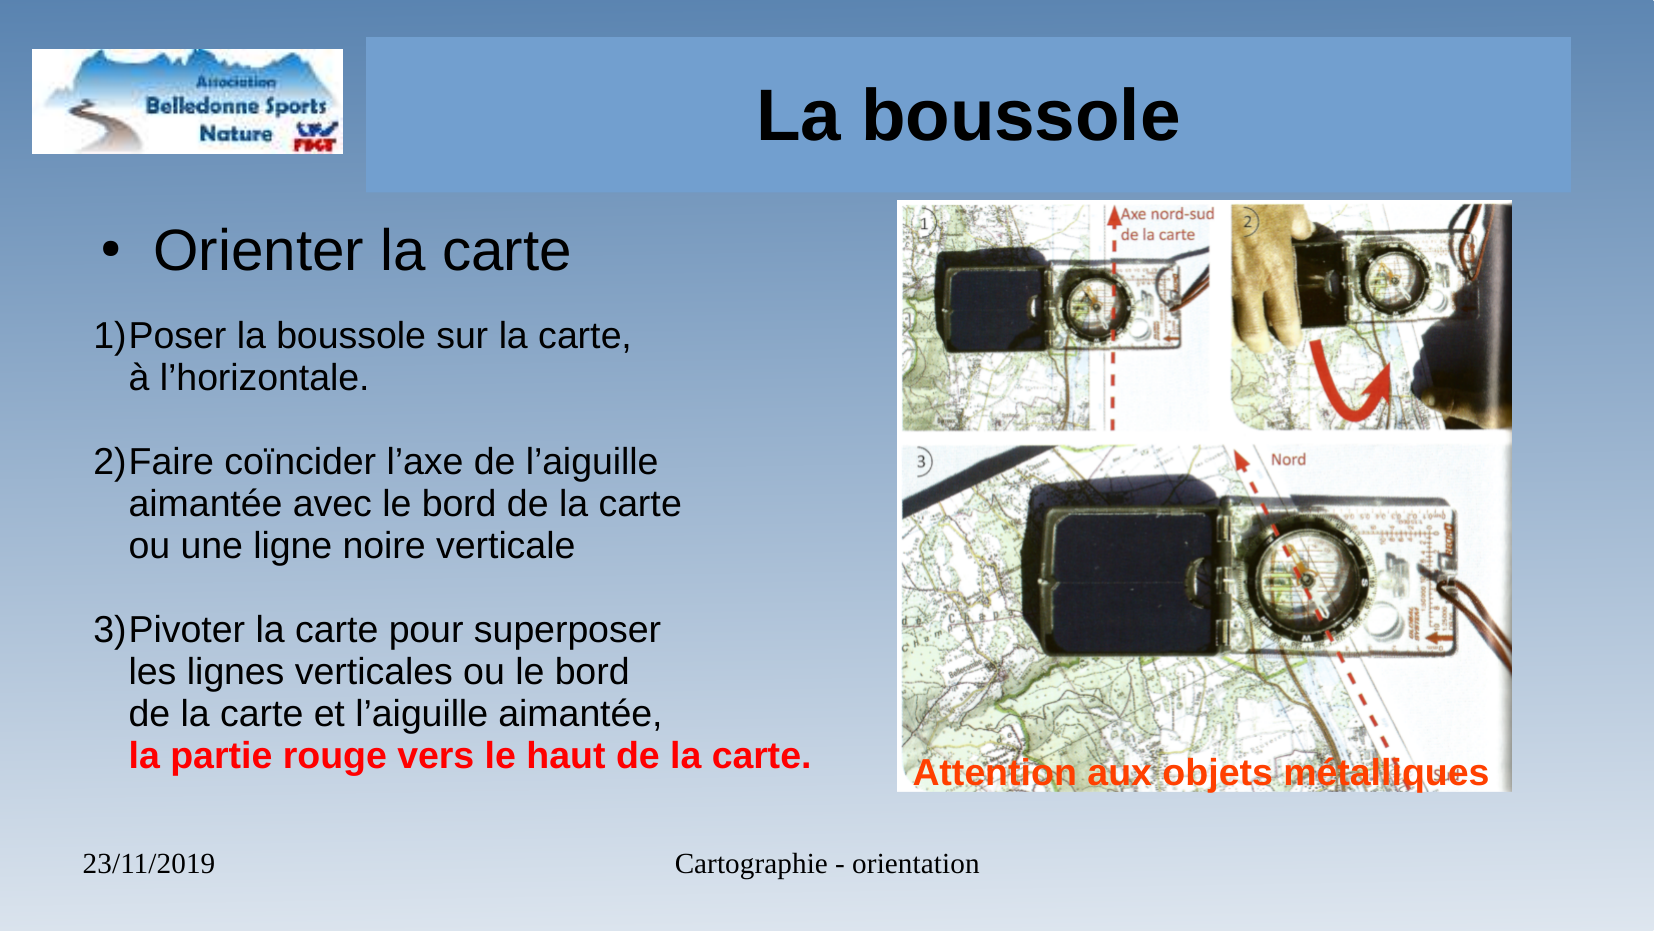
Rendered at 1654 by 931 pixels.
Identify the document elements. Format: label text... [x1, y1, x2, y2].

text_box Attention aux objets métalliques [897, 744, 1505, 801]
title La boussole [366, 37, 1571, 193]
picture [32, 49, 343, 154]
picture [897, 200, 1512, 792]
list Orienter la carte [82, 217, 638, 307]
text_box Poser la boussole sur la carte, à l’horizontale. Faire coïncider l’axe de l’aiguille aimantée avec le bord de la carte ou une ligne noire verticale Pivoter la carte pour superposer les lignes verticales ou le bord de la carte et l’aiguille aimantée, la partie rouge vers le haut de la carte. [78, 307, 886, 784]
